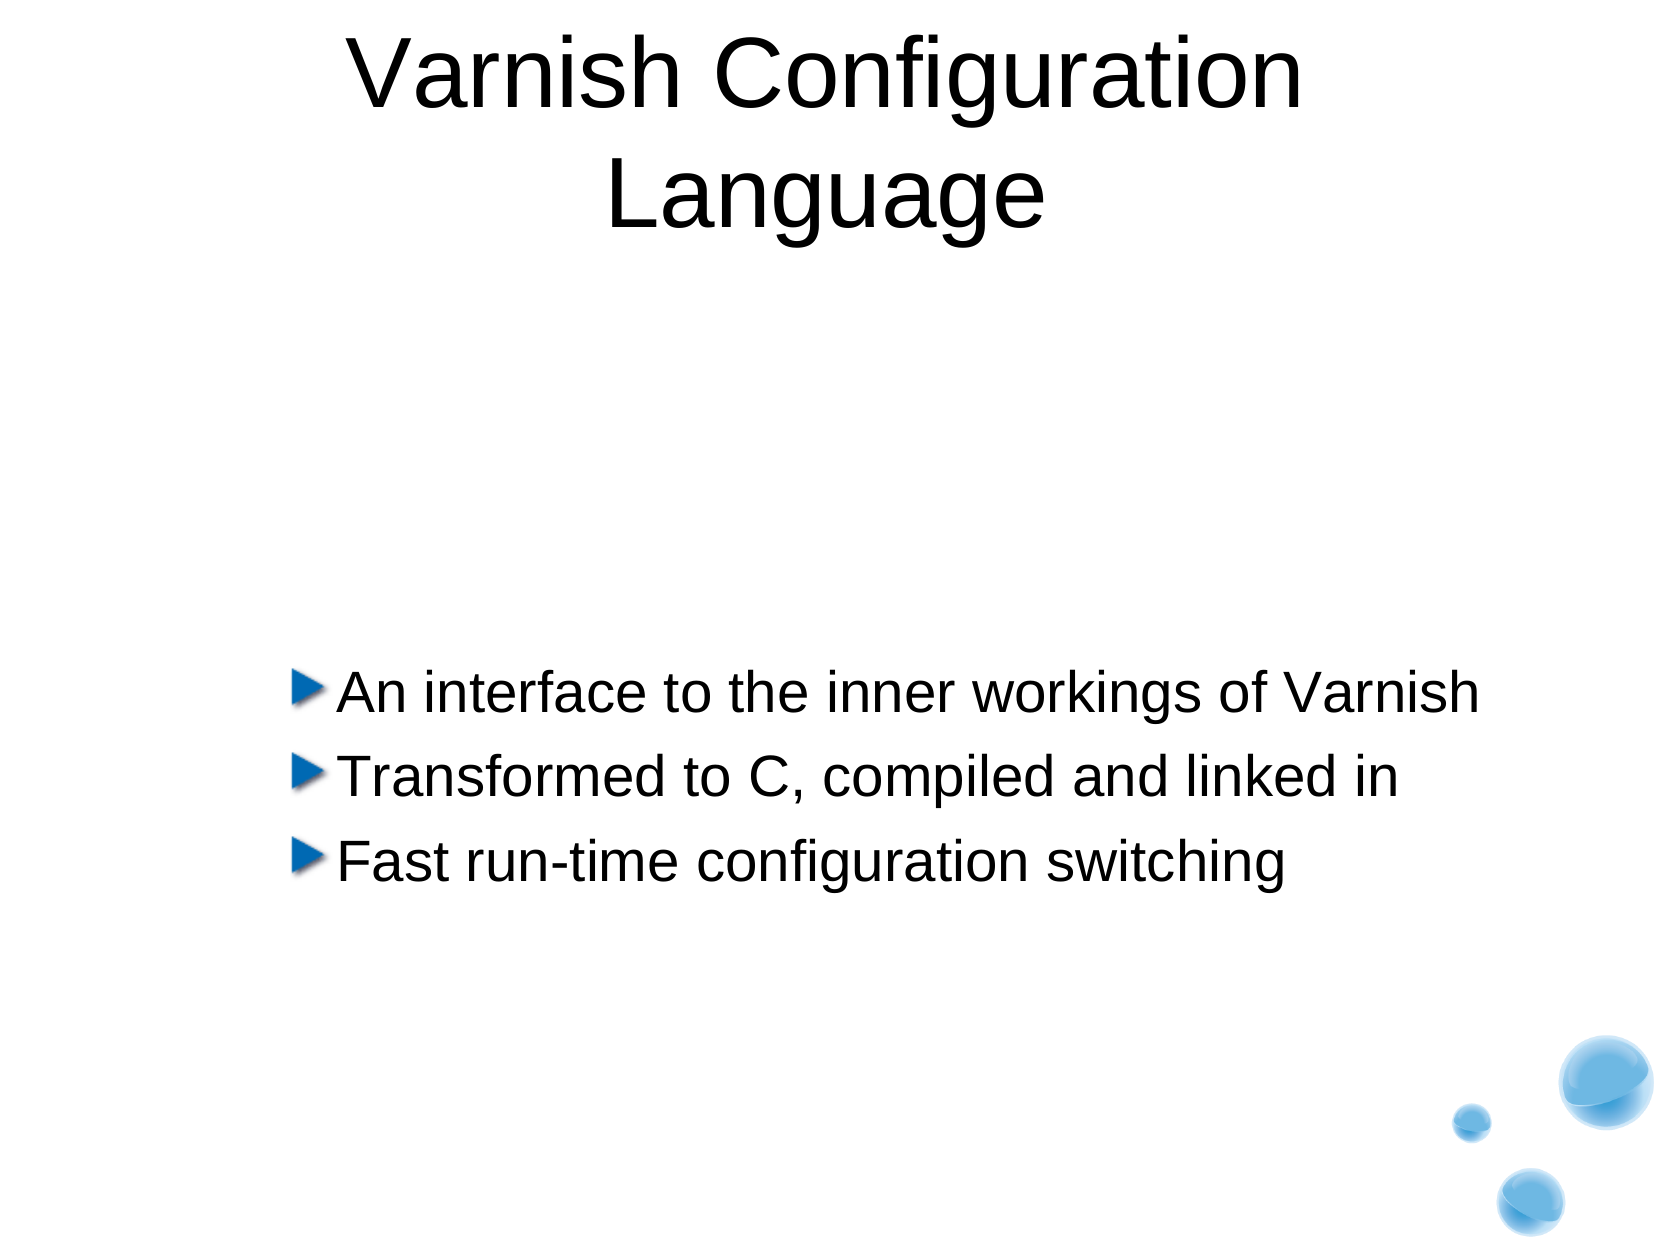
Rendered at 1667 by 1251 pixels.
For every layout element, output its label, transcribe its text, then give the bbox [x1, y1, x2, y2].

title Varnish Configuration Language [118, 0, 1534, 256]
list An interface to the inner workings of Varnish Transformed to C, compiled and linked in Fast run-time configuration switching [124, 360, 1541, 1187]
picture [1451, 1033, 1654, 1238]
